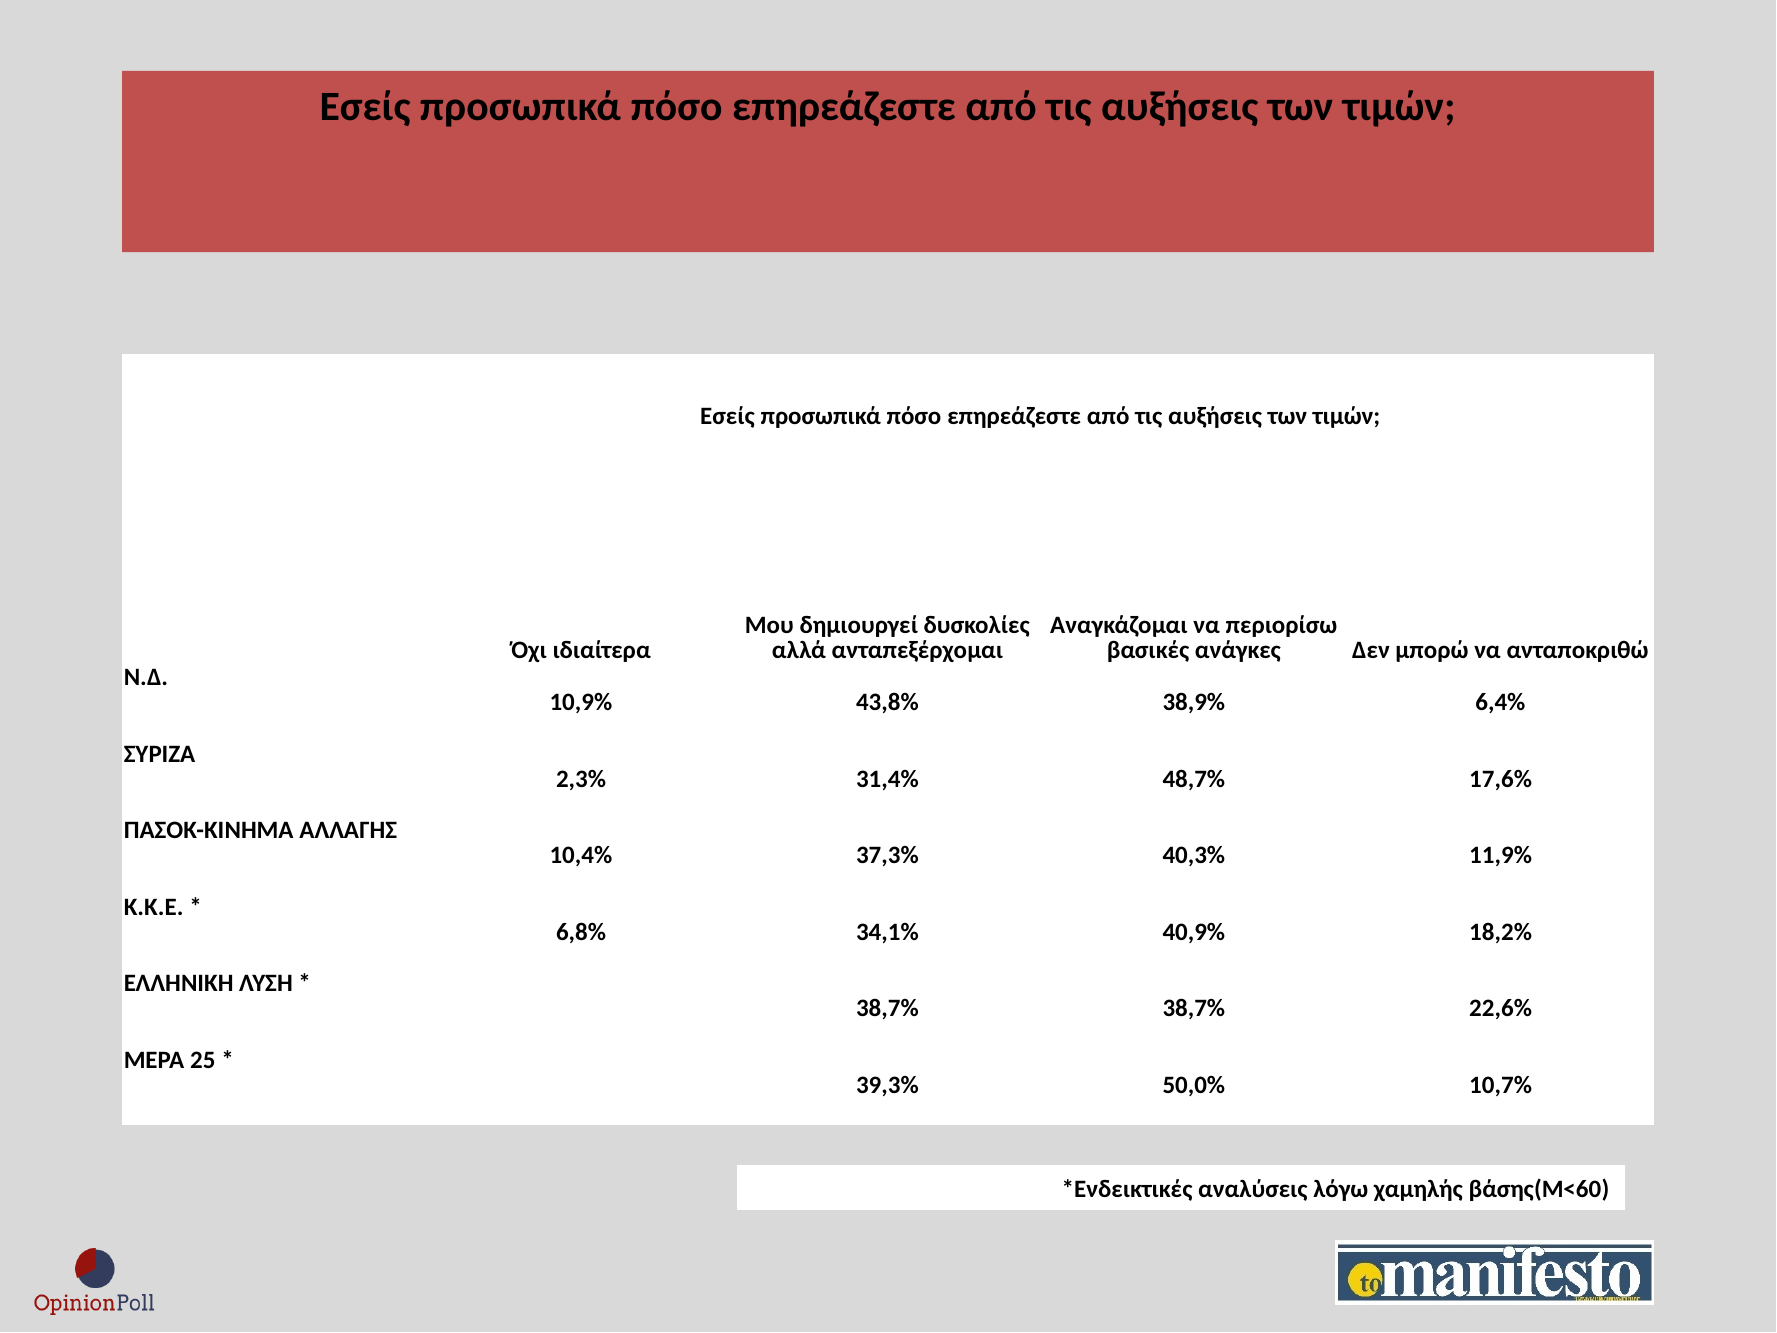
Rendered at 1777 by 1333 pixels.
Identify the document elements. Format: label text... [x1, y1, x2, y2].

table_header [122, 354, 428, 665]
table_cell 34,1% [734, 895, 1041, 972]
table_cell 39,3% [734, 1048, 1041, 1125]
picture [29, 1243, 160, 1316]
table_cell Όχι ιδιαίτερα [428, 431, 734, 665]
table_cell 38,9% [1041, 665, 1347, 742]
table_cell 11,9% [1347, 818, 1654, 895]
table_cell ΣΥΡΙΖΑ [122, 742, 428, 818]
table_cell 22,6% [1347, 972, 1654, 1048]
table_cell [428, 972, 734, 1048]
table_cell 40,9% [1041, 895, 1347, 972]
table_cell Ν.Δ. [122, 665, 428, 742]
table_cell Δεν μπορώ να ανταποκριθώ [1347, 431, 1654, 665]
text_box *Ενδεικτικές αναλύσεις λόγω χαμηλής βάσης(Μ<60) [737, 1165, 1625, 1210]
table_cell Μου δημιουργεί δυσκολίες αλλά ανταπεξέρχομαι [734, 431, 1041, 665]
table_cell 37,3% [734, 818, 1041, 895]
table_cell 6,8% [428, 895, 734, 972]
table_cell 18,2% [1347, 895, 1654, 972]
table_cell Αναγκάζομαι να περιορίσω βασικές ανάγκες [1041, 431, 1347, 665]
table_cell 48,7% [1041, 742, 1347, 818]
table_cell ΜΕΡΑ 25 * [122, 1048, 428, 1125]
table_cell 17,6% [1347, 742, 1654, 818]
table_cell 38,7% [1041, 972, 1347, 1048]
table_cell [428, 1048, 734, 1125]
table_cell 6,4% [1347, 665, 1654, 742]
table_cell 2,3% [428, 742, 734, 818]
table_cell ΕΛΛΗΝΙΚΗ ΛΥΣΗ * [122, 972, 428, 1048]
table_header Εσείς προσωπικά πόσο επηρεάζεστε από τις αυξήσεις των τιμών; [428, 354, 1654, 431]
picture [1335, 1240, 1654, 1305]
table_cell 43,8% [734, 665, 1041, 742]
table_cell 31,4% [734, 742, 1041, 818]
table_cell 50,0% [1041, 1048, 1347, 1125]
table_cell 38,7% [734, 972, 1041, 1048]
table_cell 10,4% [428, 818, 734, 895]
table_cell Κ.Κ.Ε. * [122, 895, 428, 972]
table_cell 40,3% [1041, 818, 1347, 895]
table_cell ΠΑΣΟΚ-ΚΙΝΗΜΑ ΑΛΛΑΓΗΣ [122, 818, 428, 895]
table_cell 10,7% [1347, 1048, 1654, 1125]
table_cell 10,9% [428, 665, 734, 742]
title Εσείς προσωπικά πόσο επηρεάζεστε από τις αυξήσεις των τιμών; [122, 70, 1654, 253]
